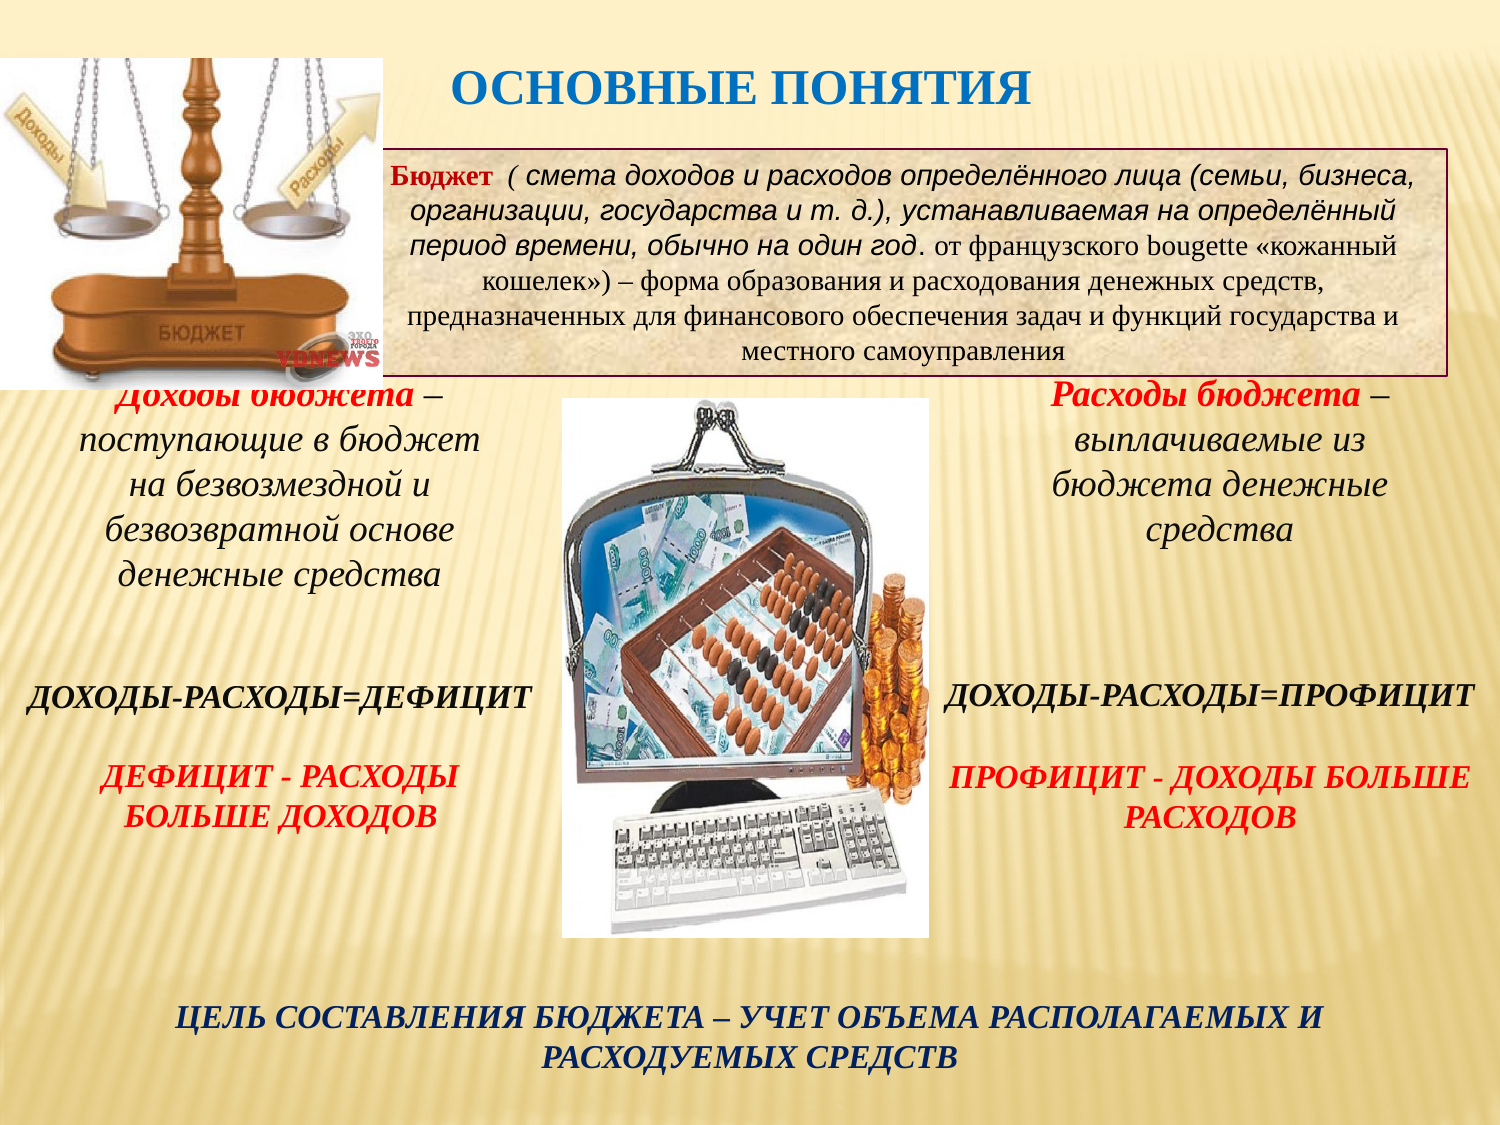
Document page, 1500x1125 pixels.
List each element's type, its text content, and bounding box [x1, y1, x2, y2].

text_box ДОХОДЫ-РАСХОДЫ=ПРОФИЦИТ [921, 665, 1500, 721]
text_box Доходы бюджета – поступающие в бюджет на безвозмездной и безвозвратной основе денежные средства [53, 362, 507, 602]
text_box ДЕФИЦИТ - РАСХОДЫ БОЛЬШЕ ДОХОДОВ [13, 747, 549, 842]
text_box ОСНОВНЫЕ ПОНЯТИЯ [0, 42, 1483, 126]
text_box Бюджет ( смета доходов и расходов определённого лица (семьи, бизнеса, организации, государства и т. д.), устанавливаемая на определённый период времени, обычно на один год. от французского bougette «кожанный кошелек») – форма образования и расходования денежных средств, предназначенных для финансового обеспечения задач и функций государства и местного самоуправления [383, 149, 1447, 377]
picture [0, 58, 383, 390]
text_box ЦЕЛЬ СОСТАВЛЕНИЯ БЮДЖЕТА – УЧЕТ ОБЪЕМА РАСПОЛАГАЕМЫХ И РАСХОДУЕМЫХ СРЕДСТВ [53, 988, 1447, 1083]
picture [562, 398, 929, 938]
text_box Расходы бюджета – выплачиваемые из бюджета денежные средства [993, 362, 1447, 557]
text_box ДОХОДЫ-РАСХОДЫ=ДЕФИЦИТ [0, 668, 561, 723]
text_box ПРОФИЦИТ - ДОХОДЫ БОЛЬШЕ РАСХОДОВ [930, 748, 1491, 843]
